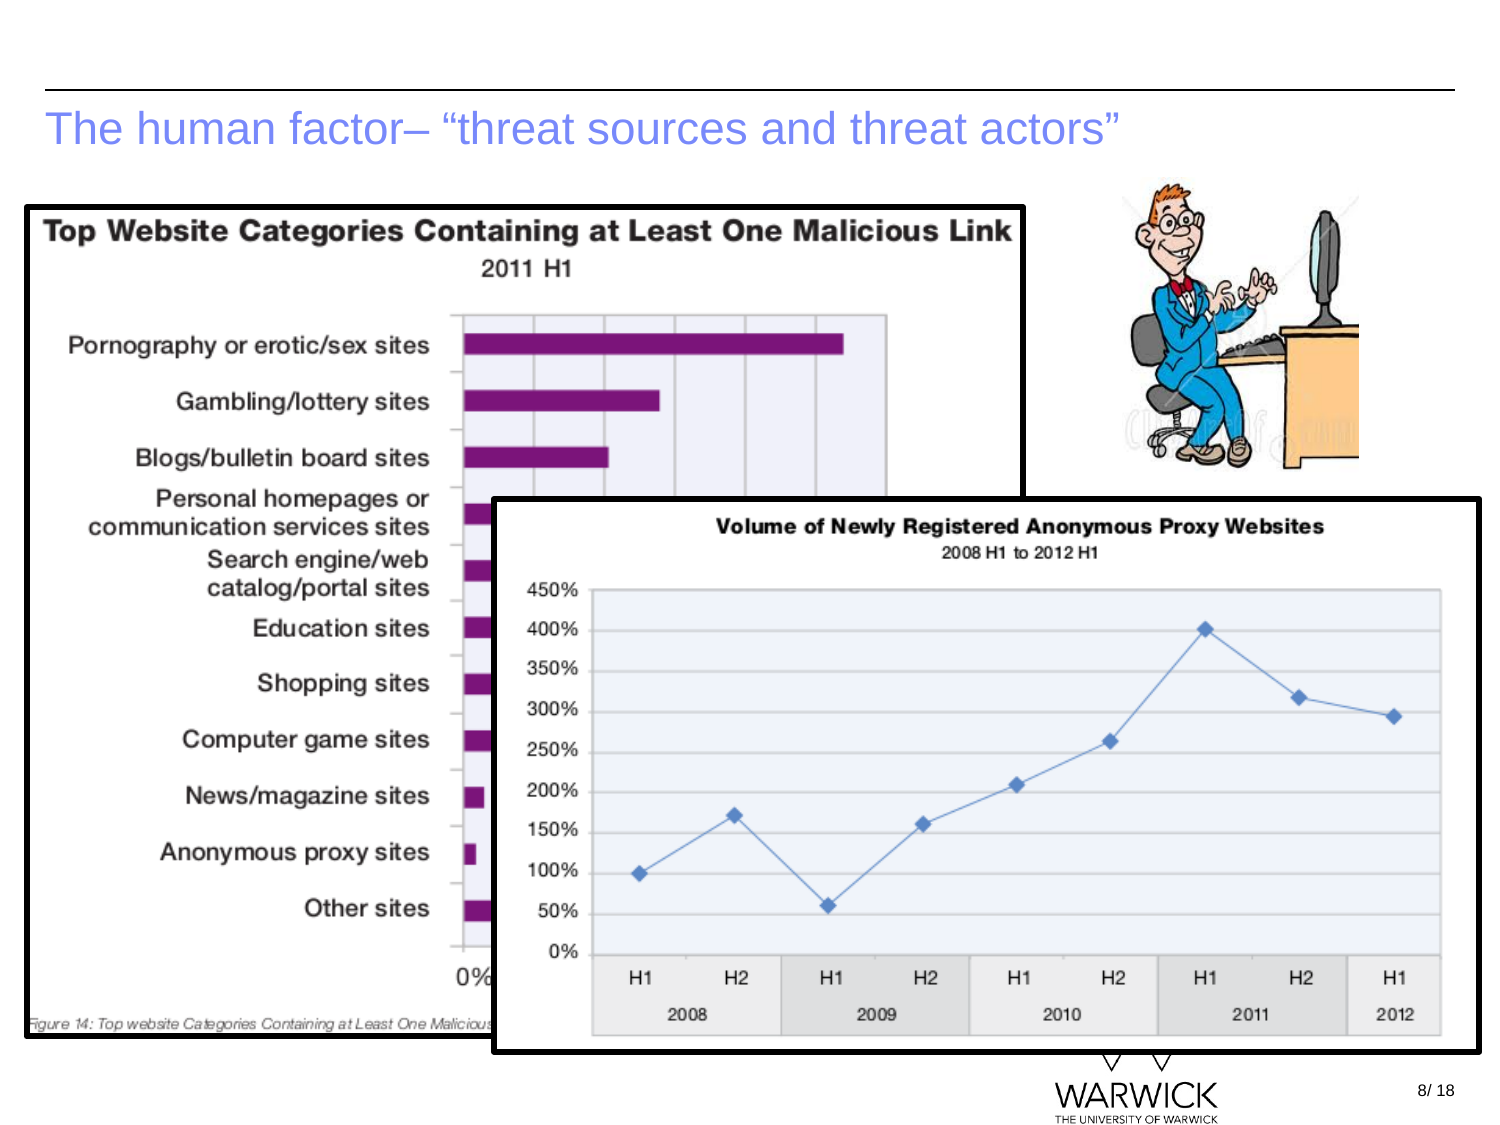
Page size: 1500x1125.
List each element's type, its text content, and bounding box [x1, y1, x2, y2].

picture [496, 501, 1477, 1049]
picture [29, 210, 1021, 1034]
title The human factor– “threat sources and threat actors” [29, 97, 1455, 203]
picture [177, 1039, 1275, 1125]
picture [1122, 177, 1359, 473]
